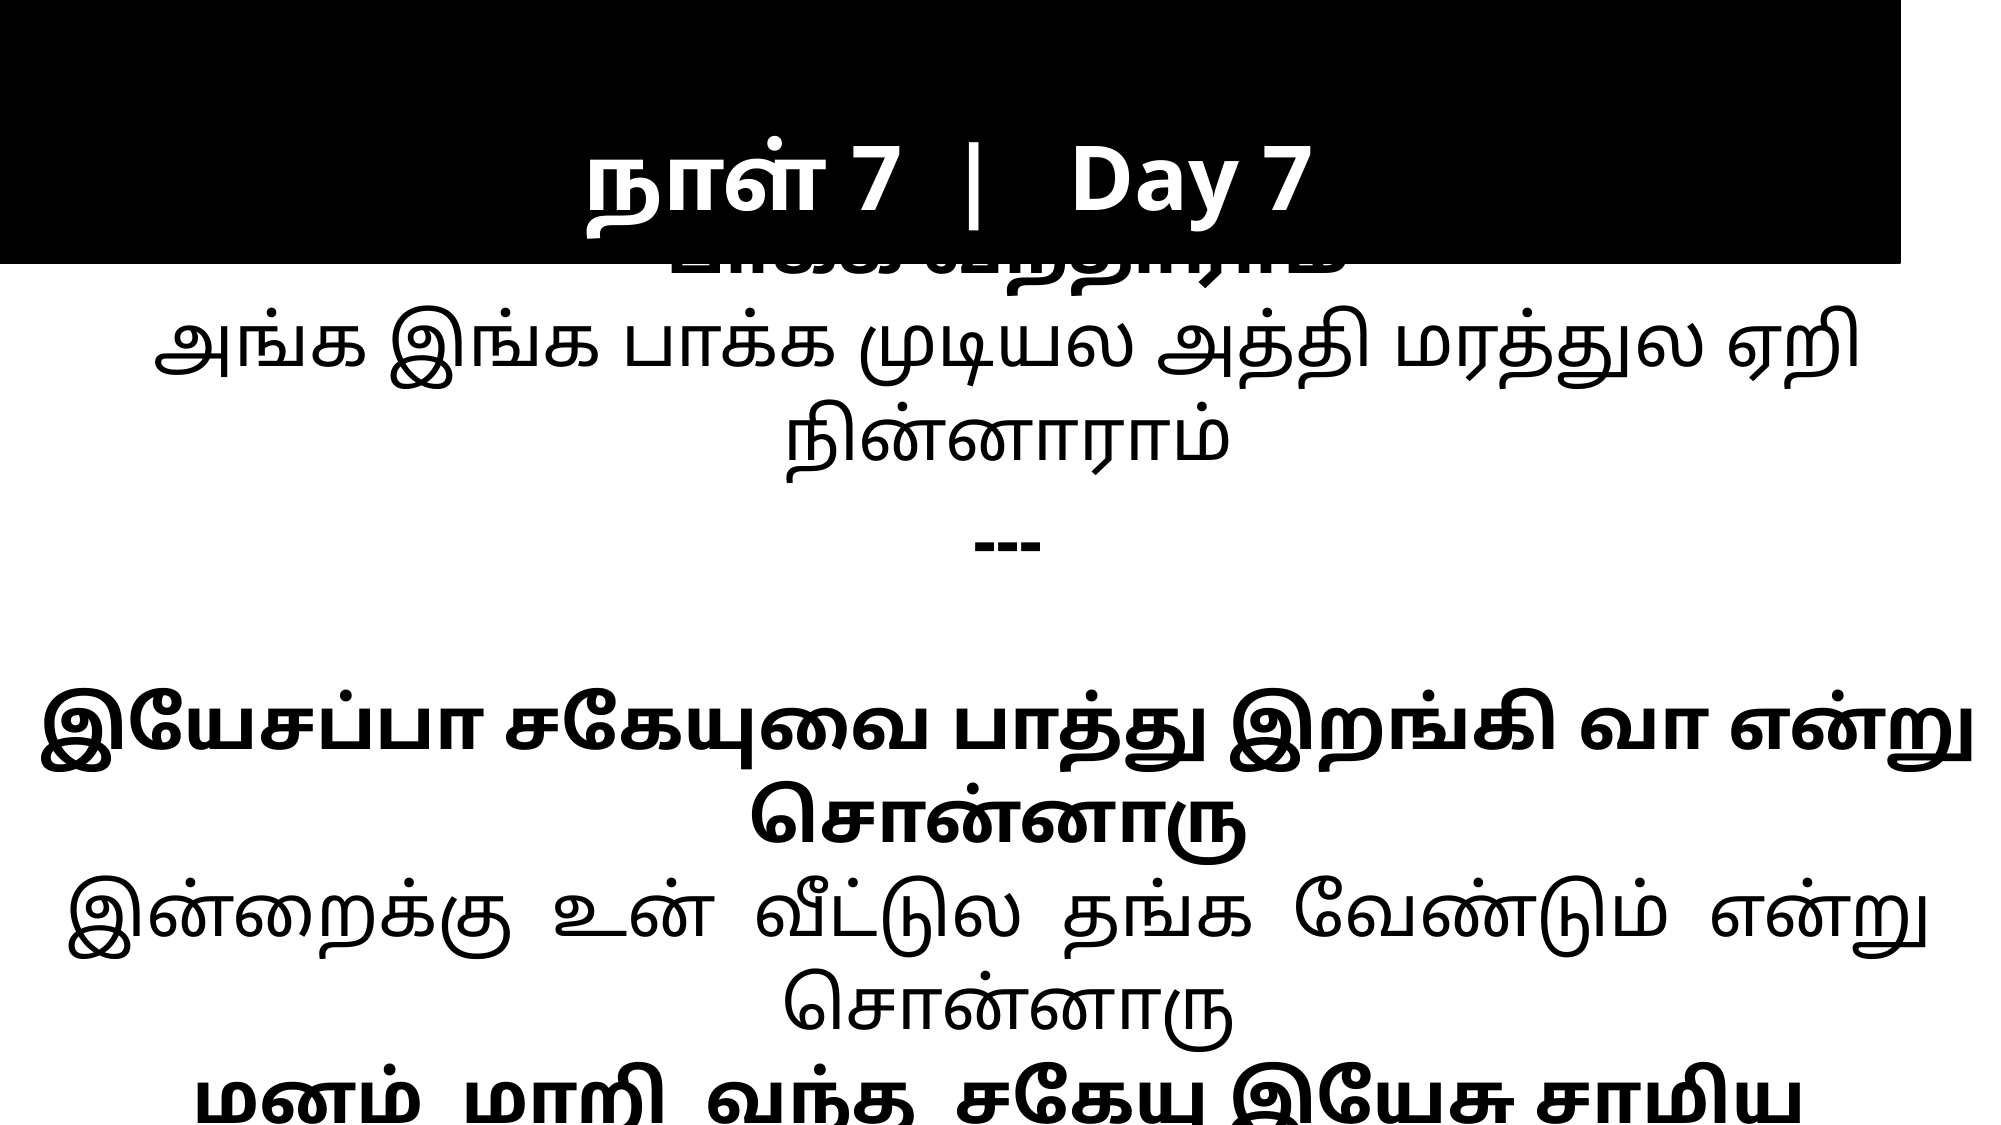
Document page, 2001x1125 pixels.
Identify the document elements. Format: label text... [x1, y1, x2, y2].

text_box நாள் 7 | Day 7 [0, 0, 1900, 264]
subtitle எரிகோவில் குள்ள சகேயு இயேசு ராஜாவை பாக்க வந்தாராம் அங்க இங்க பாக்க முடியல அத்தி மரத்துல ஏறி நின்னாராம் --- இயேசப்பா சகேயுவை பாத்து இறங்கி வா என்று சொன்னாரு இன்றைக்கு உன் வீட்டுல தங்க வேண்டும் என்று சொன்னாரு மனம் மாறி வந்த சகேயு இயேசு சாமிய ஏற்றுf;கொண்டாU [15, 257, 2000, 1117]
